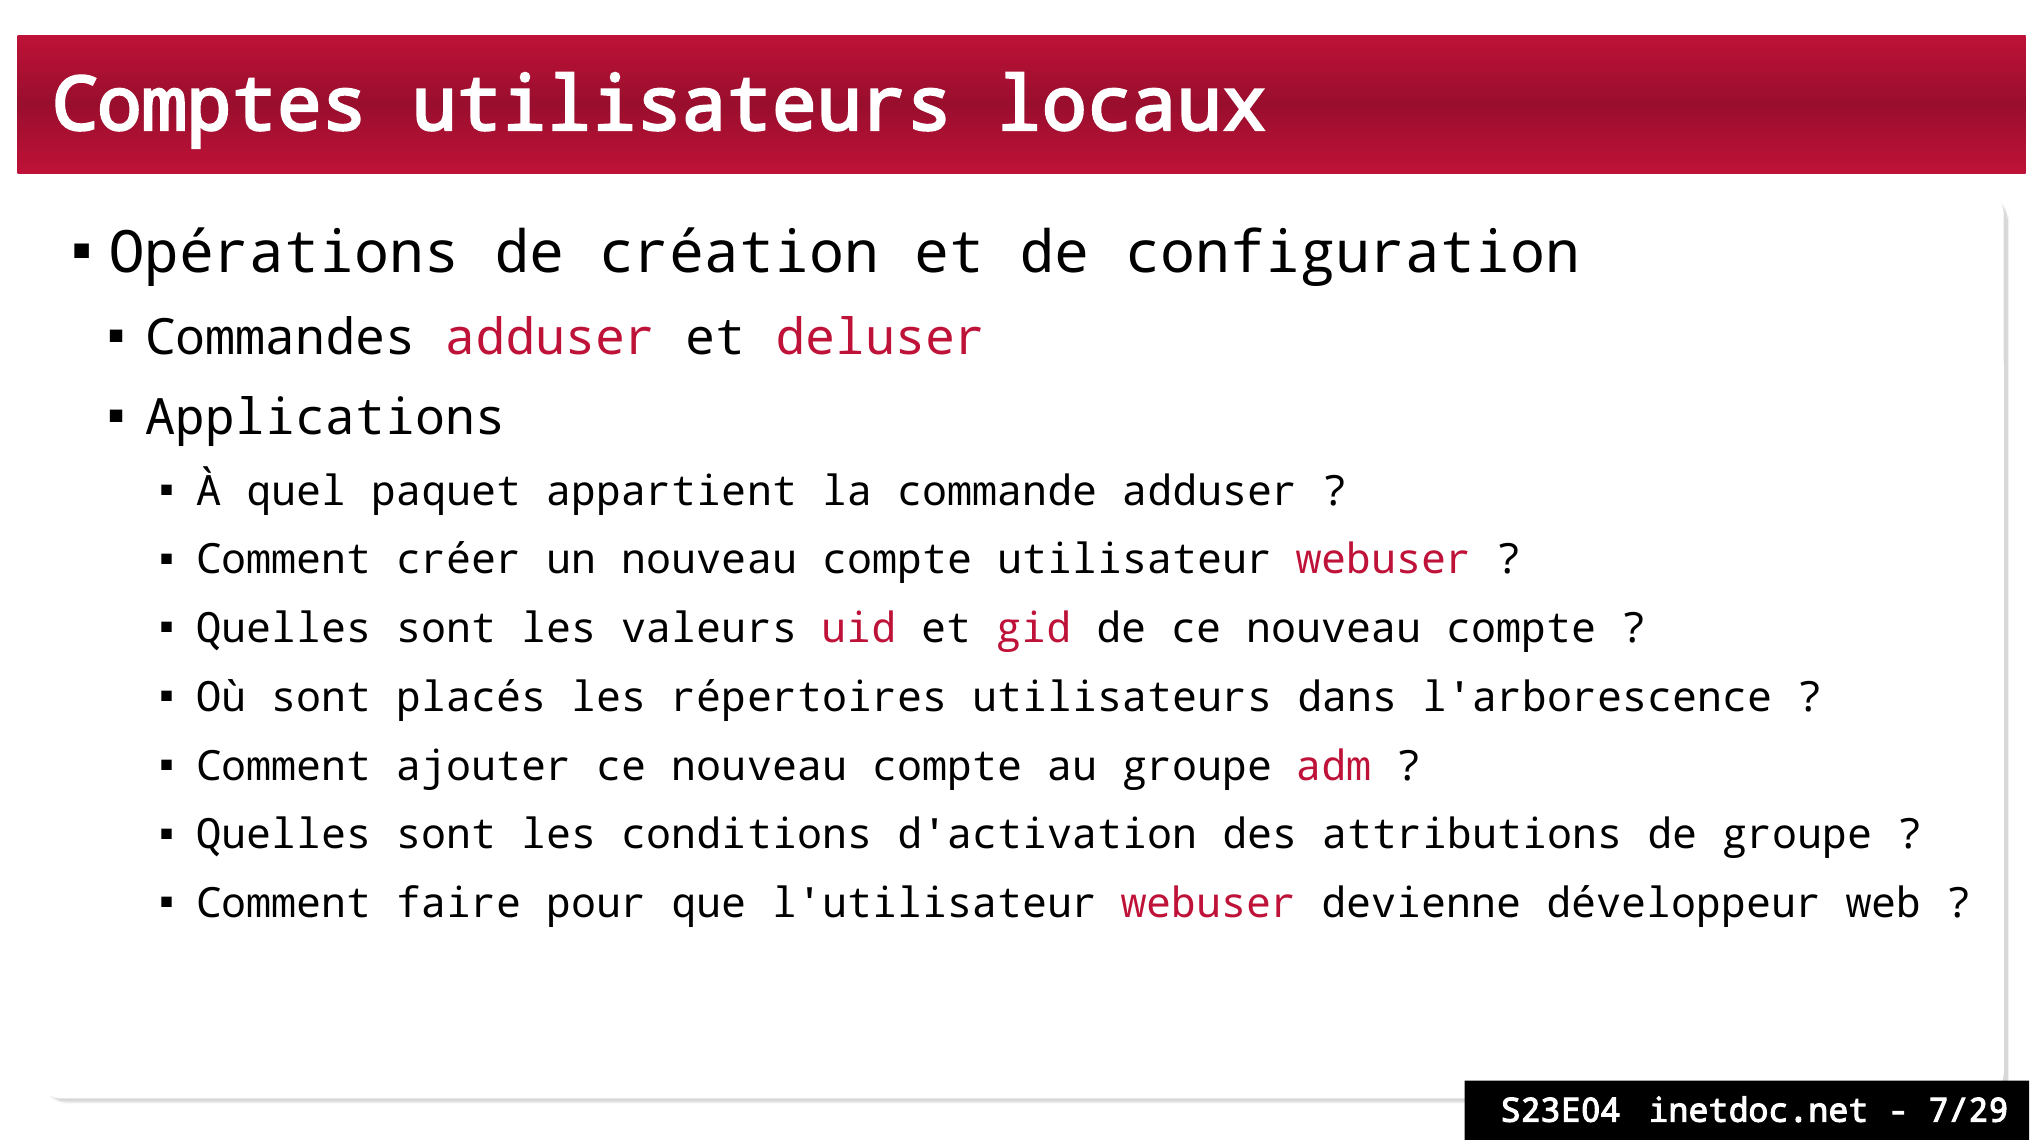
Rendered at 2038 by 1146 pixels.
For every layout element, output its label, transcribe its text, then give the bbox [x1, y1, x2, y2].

text_box Opérations de création et de configuration Commandes adduser et deluser Applications À quel paquet appartient la commande adduser ? Comment créer un nouveau compte utilisateur webuser ? Quelles sont les valeurs uid et gid de ce nouveau compte ? Où sont placés les répertoires utilisateurs dans l'arborescence ? Comment ajouter ce nouveau compte au groupe adm ? Quelles sont les conditions d'activation des attributions de groupe ? Comment faire pour que l'utilisateur webuser devienne développeur web ? [35, 188, 2004, 1099]
text_box S23E04 inetdoc.net - <numéro>/29 [1464, 1080, 2030, 1140]
text_box Comptes utilisateurs locaux [17, 35, 2026, 174]
